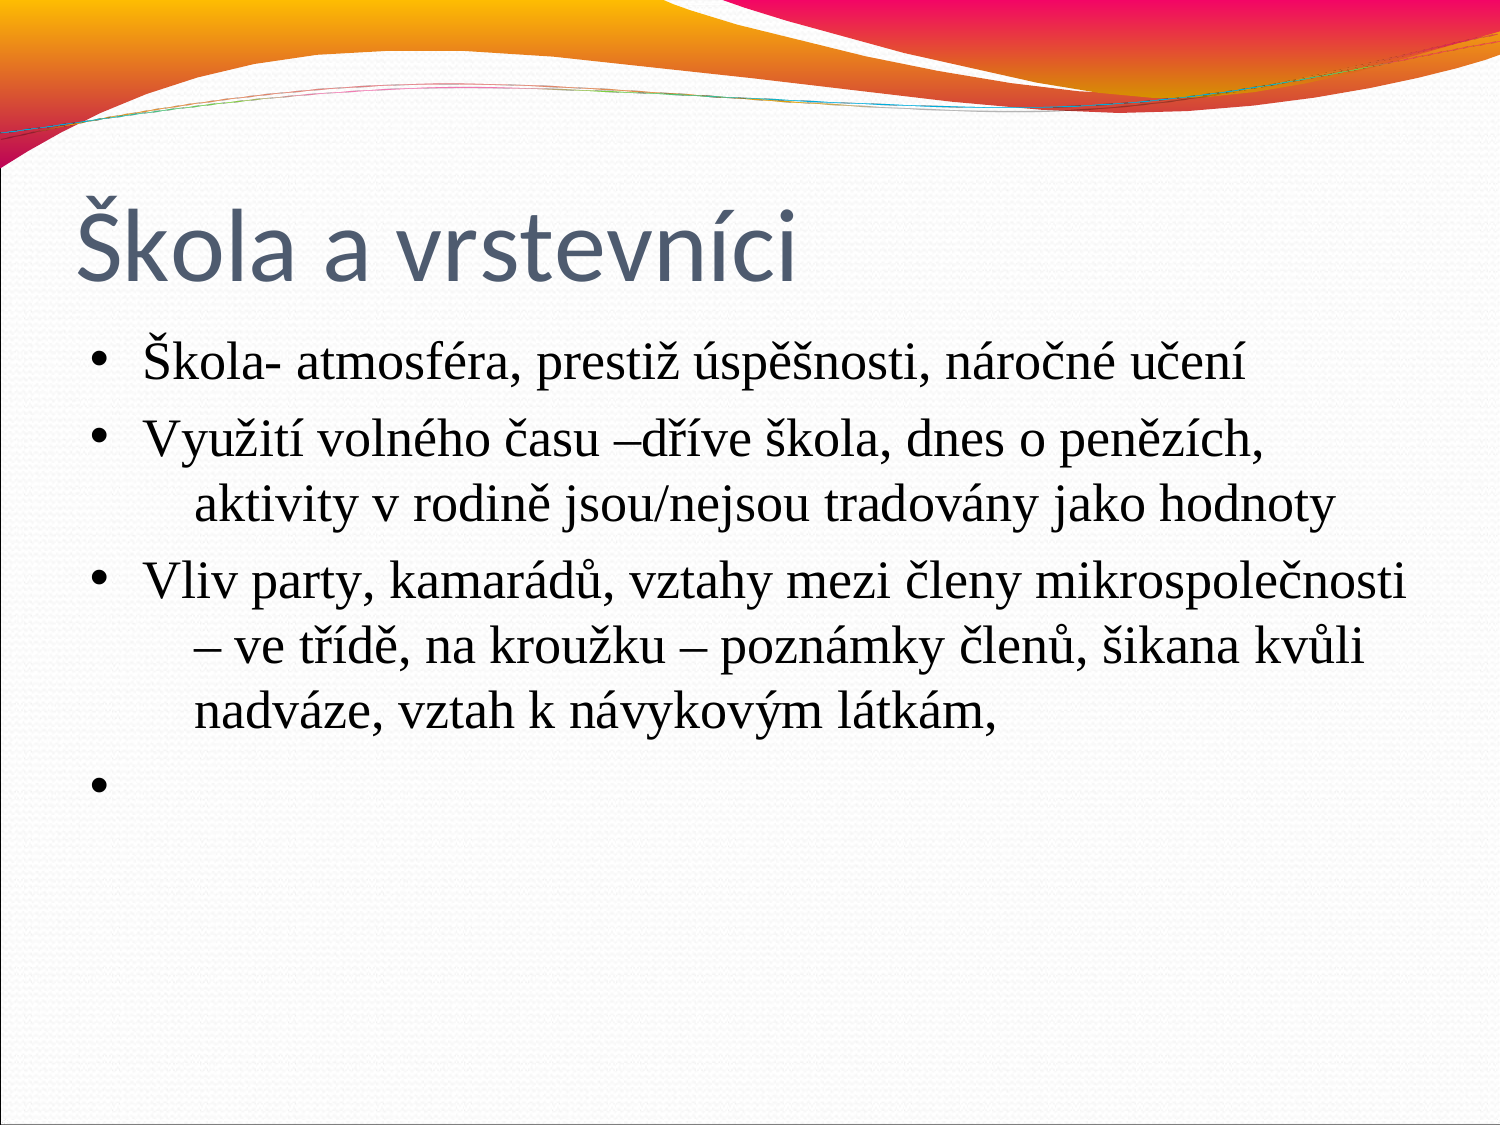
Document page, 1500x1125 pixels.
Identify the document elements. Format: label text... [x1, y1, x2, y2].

list Škola- atmosféra, prestiž úspěšnosti, náročné učení Využití volného času –dříve škola, dnes o penězích, aktivity v rodině jsou/nejsou tradovány jako hodnoty Vliv party, kamarádů, vztahy mezi členy mikrospolečnosti – ve třídě, na kroužku – poznámky členů, šikana kvůli nadváze, vztah k návykovým látkám, [75, 317, 1425, 970]
title Škola a vrstevníci [75, 44, 1425, 303]
